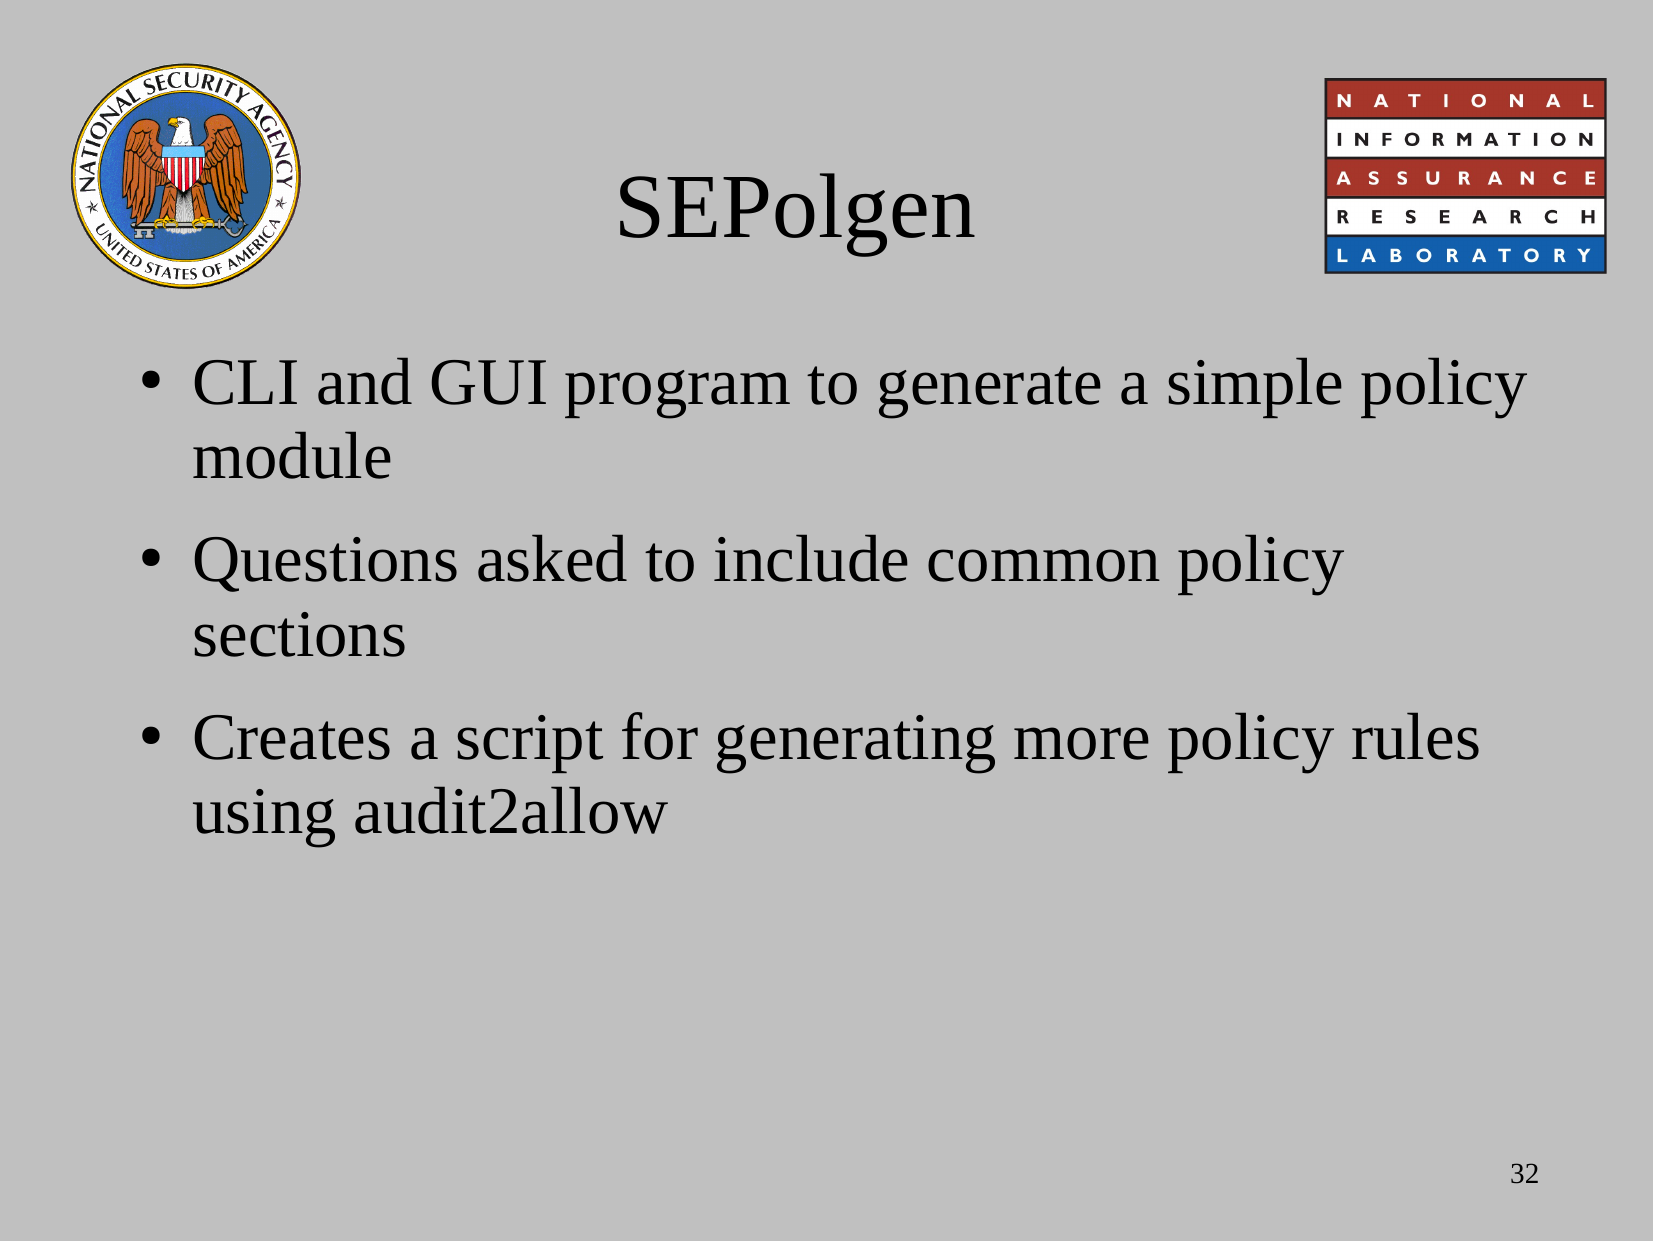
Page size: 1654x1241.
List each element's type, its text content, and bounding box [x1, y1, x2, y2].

picture [69, 61, 303, 291]
title SEPolgen [312, 102, 1279, 311]
picture [1324, 78, 1607, 274]
list CLI and GUI program to generate a simple policy module Questions asked to include common policy sections Creates a script for generating more policy rules using audit2allow [121, 344, 1534, 1127]
